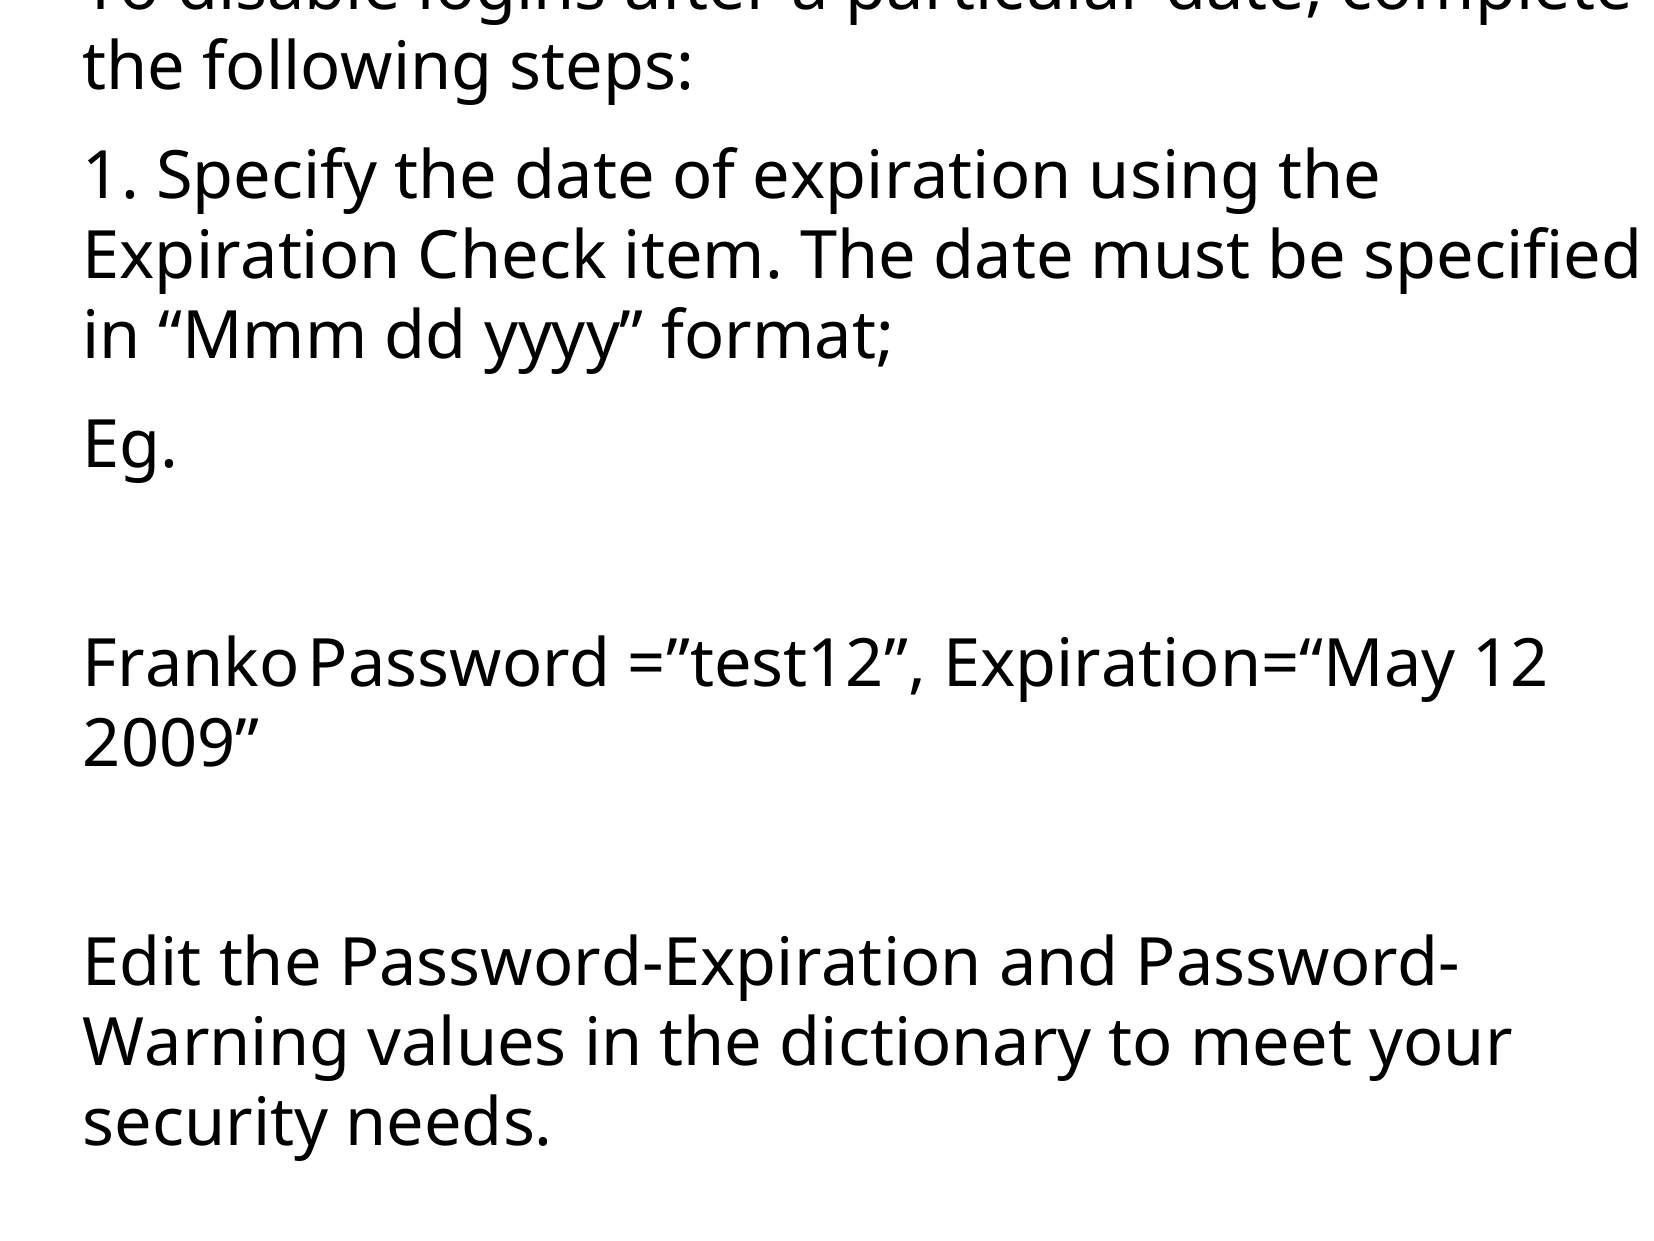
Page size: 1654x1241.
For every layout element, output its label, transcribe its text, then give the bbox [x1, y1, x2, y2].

subtitle * Password Expiration Date To disable logins after a particular date, complete the following steps: 1. Specify the date of expiration using the Expiration Check item. The date must be specified in “Mmm dd yyyy” format; Eg. Franko Password =”test12”, Expiration=“May 12 2009” Edit the Password-Expiration and Password-Warning values in the dictionary to meet your security needs. VALUE Server-Config Password-Expiration 30 VALUE Server-Config Password-Warning 5 [82, 0, 1654, 1211]
